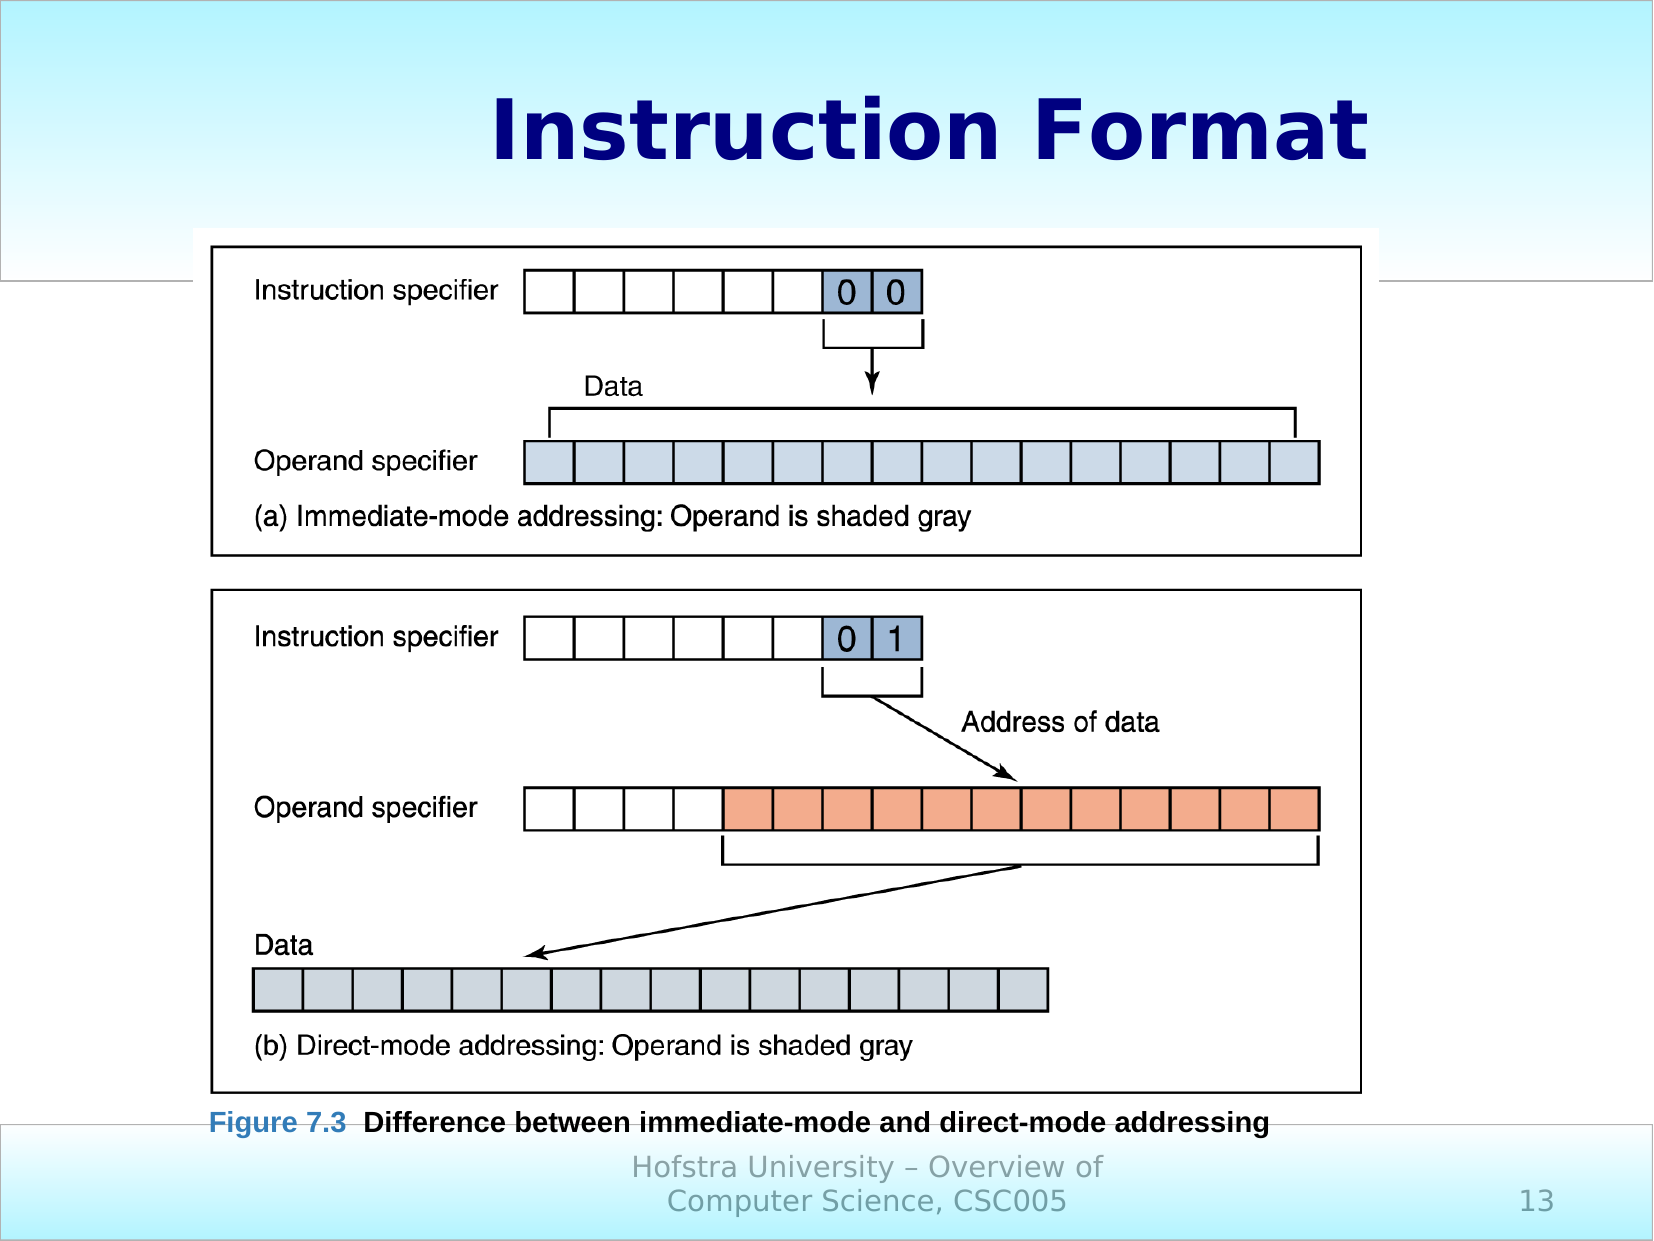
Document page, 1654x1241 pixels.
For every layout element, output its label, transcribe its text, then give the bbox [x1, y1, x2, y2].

text_box Figure 7.3 Difference between immediate-mode and direct-mode addressing [193, 1111, 1287, 1147]
picture [193, 228, 1379, 1111]
title Instruction Format [247, 27, 1612, 235]
